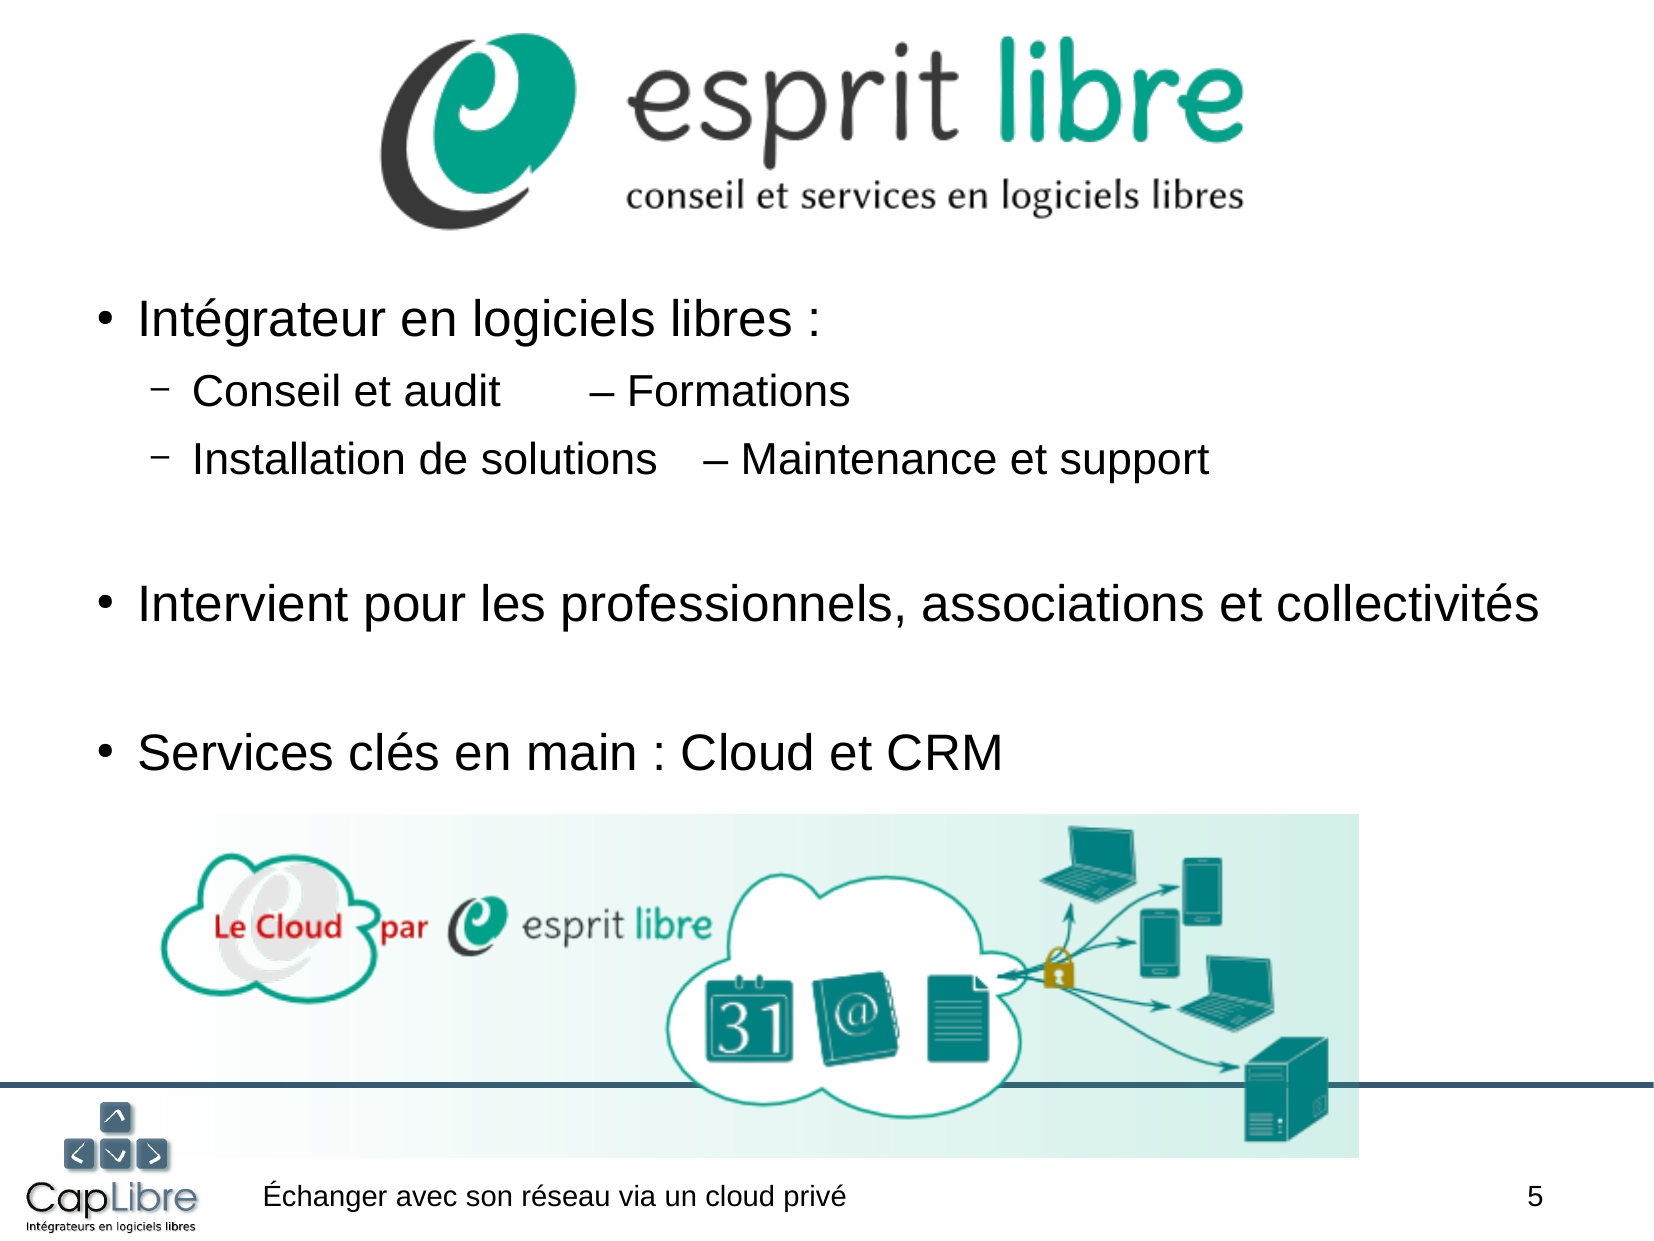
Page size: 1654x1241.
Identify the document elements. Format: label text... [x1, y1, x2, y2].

picture [11, 814, 1359, 1237]
list Intégrateur en logiciels libres : Conseil et audit – Formations Installation de solutions – Maintenance et support Intervient pour les professionnels, associations et collectivités Services clés en main : Cloud et CRM [82, 290, 1571, 815]
picture [270, 0, 1371, 461]
